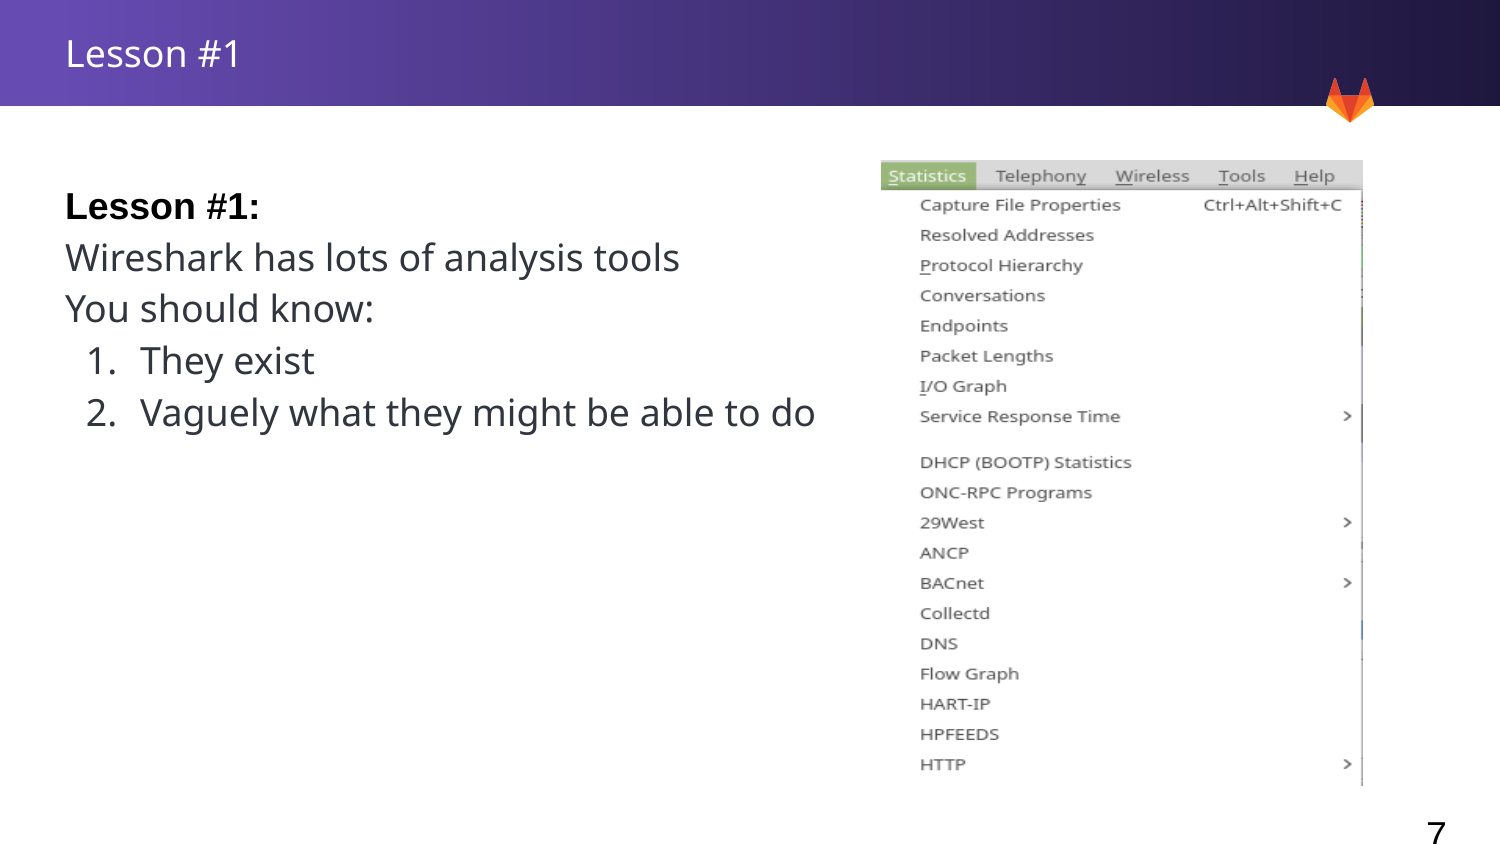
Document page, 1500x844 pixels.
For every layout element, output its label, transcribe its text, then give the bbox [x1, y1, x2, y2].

picture [1326, 78, 1374, 123]
picture [881, 160, 1363, 786]
title Lesson #1 [50, 27, 1298, 77]
list Lesson #1: Wireshark has lots of analysis tools You should know: They exist Vaguely what they might be able to do [50, 160, 867, 792]
